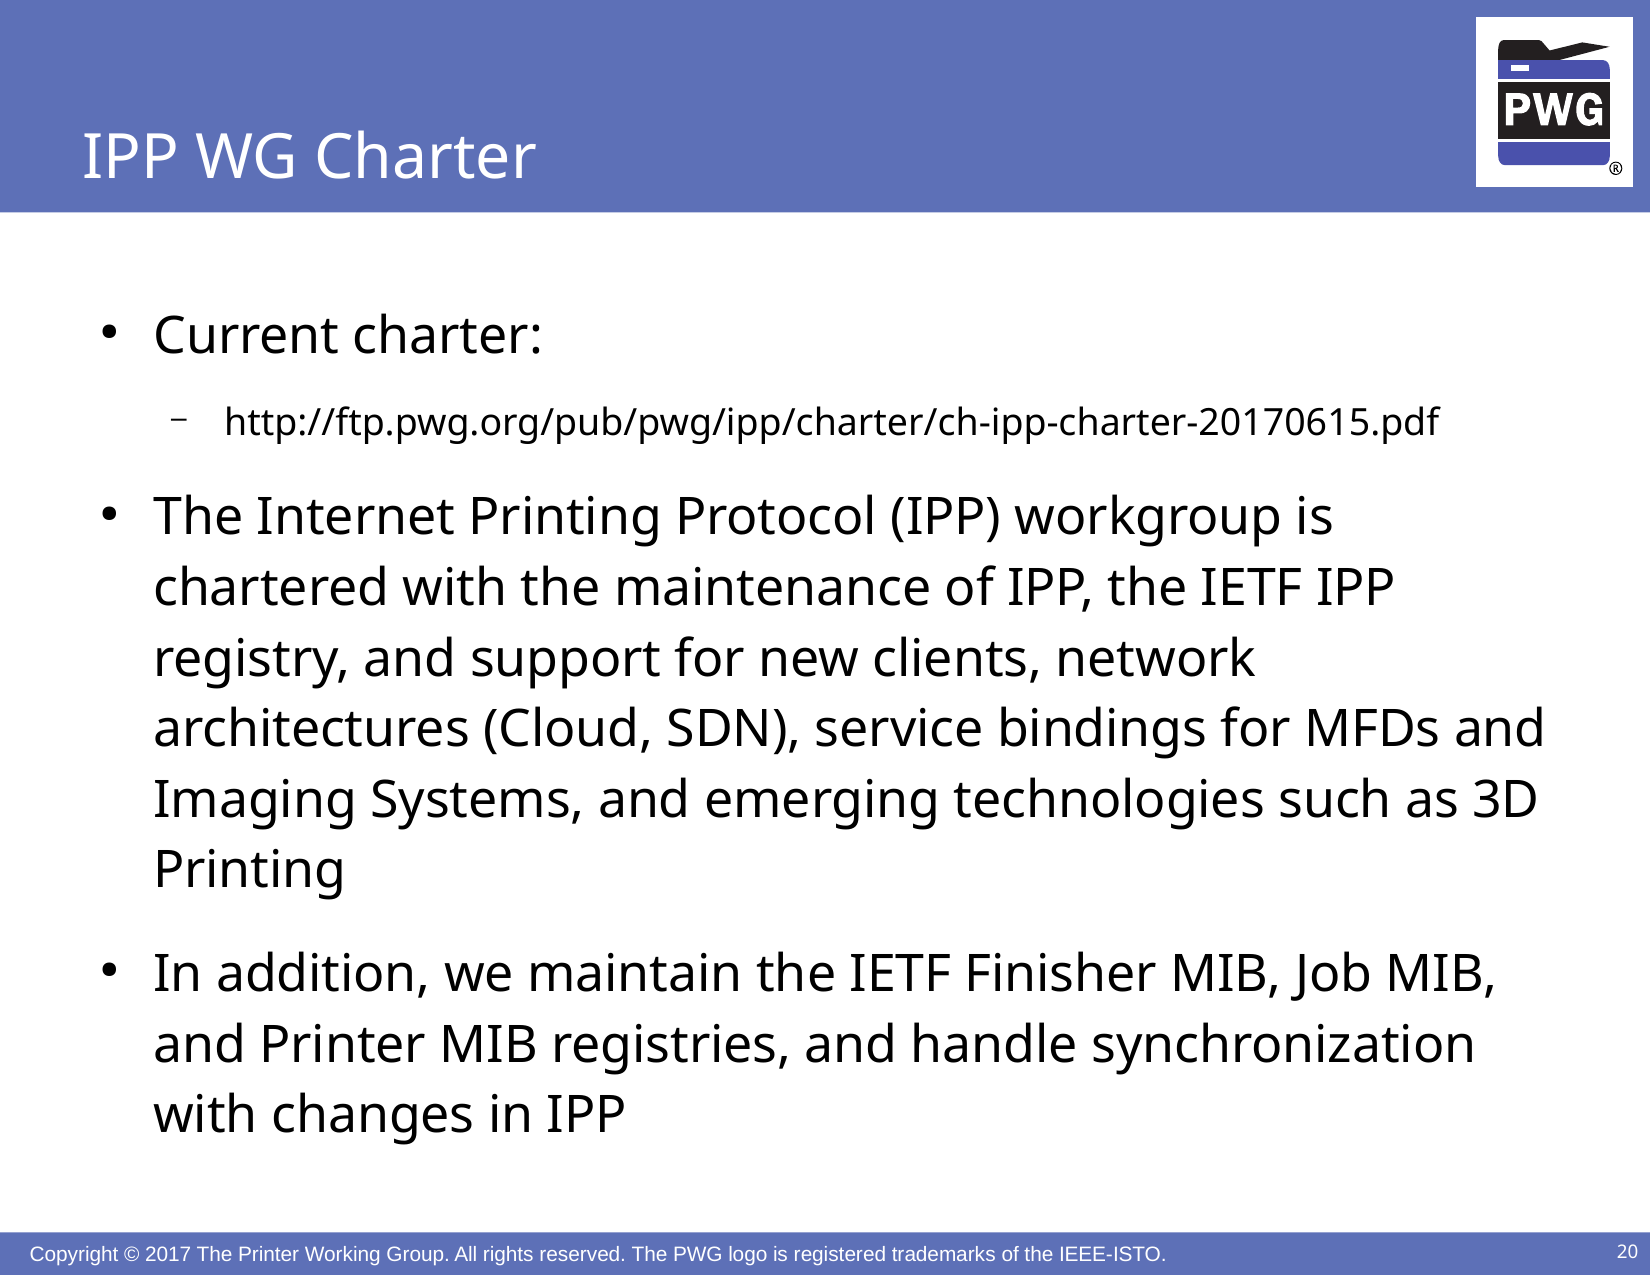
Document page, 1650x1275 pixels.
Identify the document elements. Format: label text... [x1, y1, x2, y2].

list Current charter: http://ftp.pwg.org/pub/pwg/ipp/charter/ch-ipp-charter-20170615.pdf The Internet Printing Protocol (IPP) workgroup is chartered with the maintenance of IPP, the IETF IPP registry, and support for new clients, network architectures (Cloud, SDN), service bindings for MFDs and Imaging Systems, and emerging technologies such as 3D Printing In addition, we maintain the IETF Finisher MIB, Job MIB, and Printer MIB registries, and handle synchronization with changes in IPP [82, 298, 1568, 1186]
title IPP WG Charter [82, 8, 1451, 198]
